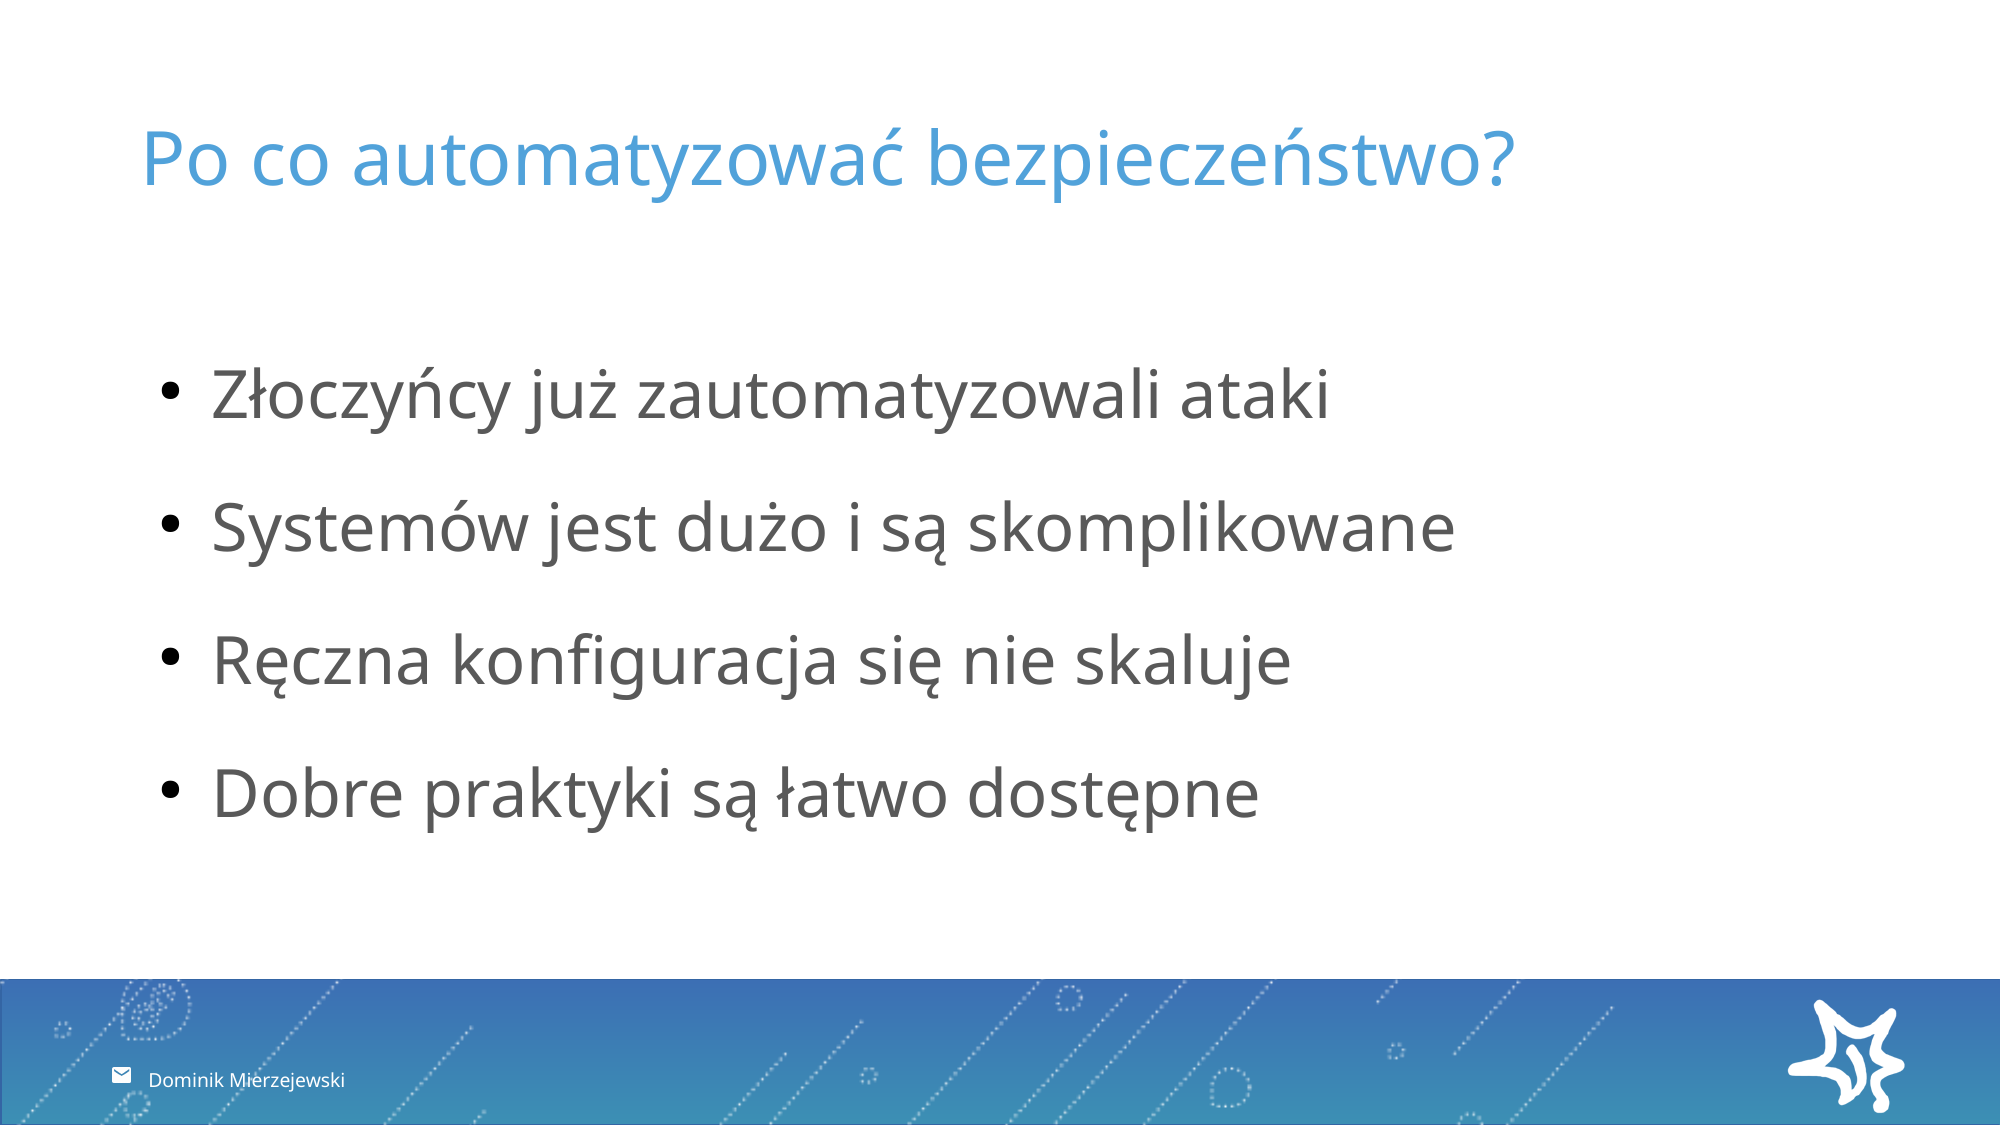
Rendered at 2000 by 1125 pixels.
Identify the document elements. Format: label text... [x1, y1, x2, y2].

list Dominik Mierzejewski [148, 1066, 454, 1093]
list Złoczyńcy już zautomatyzowali ataki Systemów jest dużo i są skomplikowane Ręczna konfiguracja się nie skaluje Dobre praktyki są łatwo dostępne [140, 315, 1619, 893]
picture [1785, 994, 1906, 1116]
picture [0, 585, 1661, 1125]
title Po co automatyzować bezpieczeństwo? [140, 93, 1619, 219]
